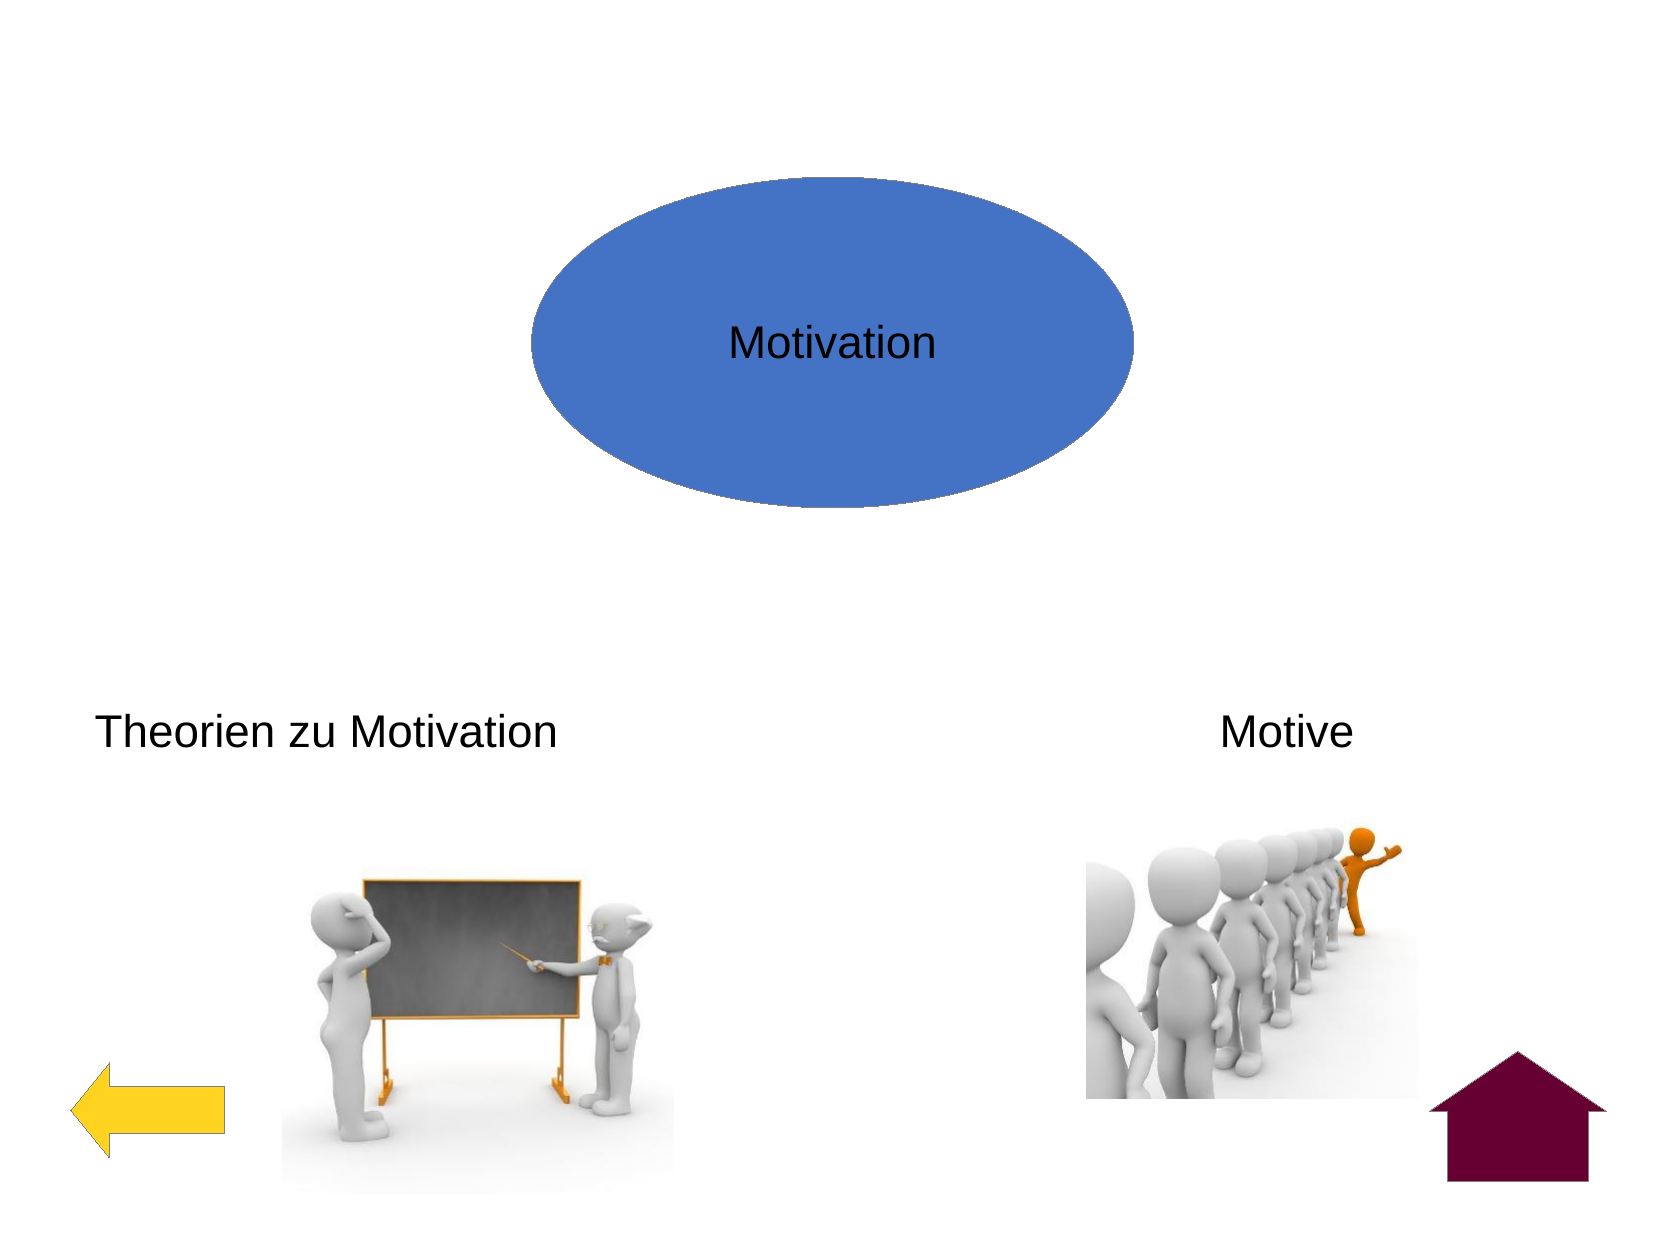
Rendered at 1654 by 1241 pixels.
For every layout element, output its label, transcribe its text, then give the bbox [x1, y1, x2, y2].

text_box [1429, 1051, 1607, 1182]
picture [282, 803, 674, 1194]
list Theorien zu Motivation Motive [94, 372, 1654, 839]
text_box Motivation [531, 177, 1134, 508]
picture [1086, 749, 1418, 1099]
text_box [70, 1062, 225, 1158]
